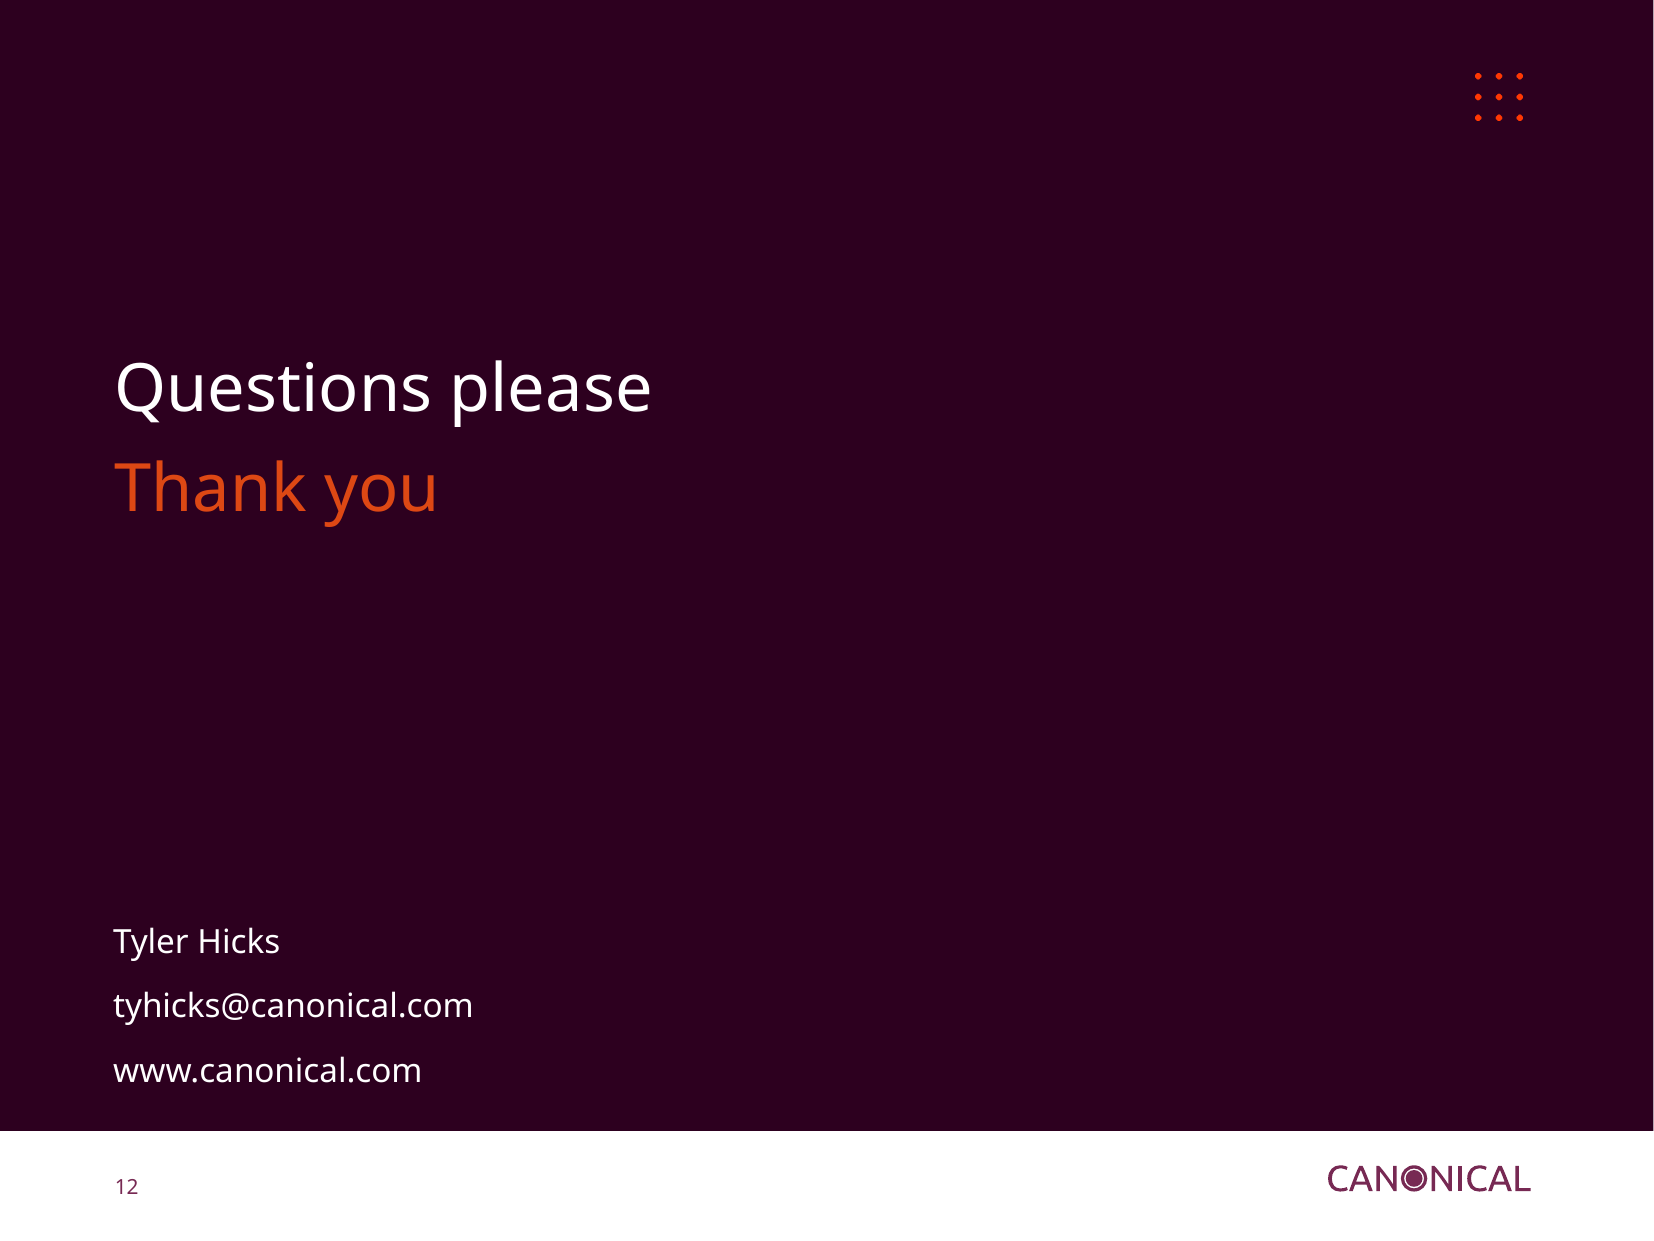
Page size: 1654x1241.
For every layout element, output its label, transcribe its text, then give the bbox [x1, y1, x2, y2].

picture [0, 0, 1654, 1131]
title Questions please Thank you [114, 352, 863, 510]
list Tyler Hicks tyhicks@canonical.com www.canonical.com [113, 913, 817, 1241]
